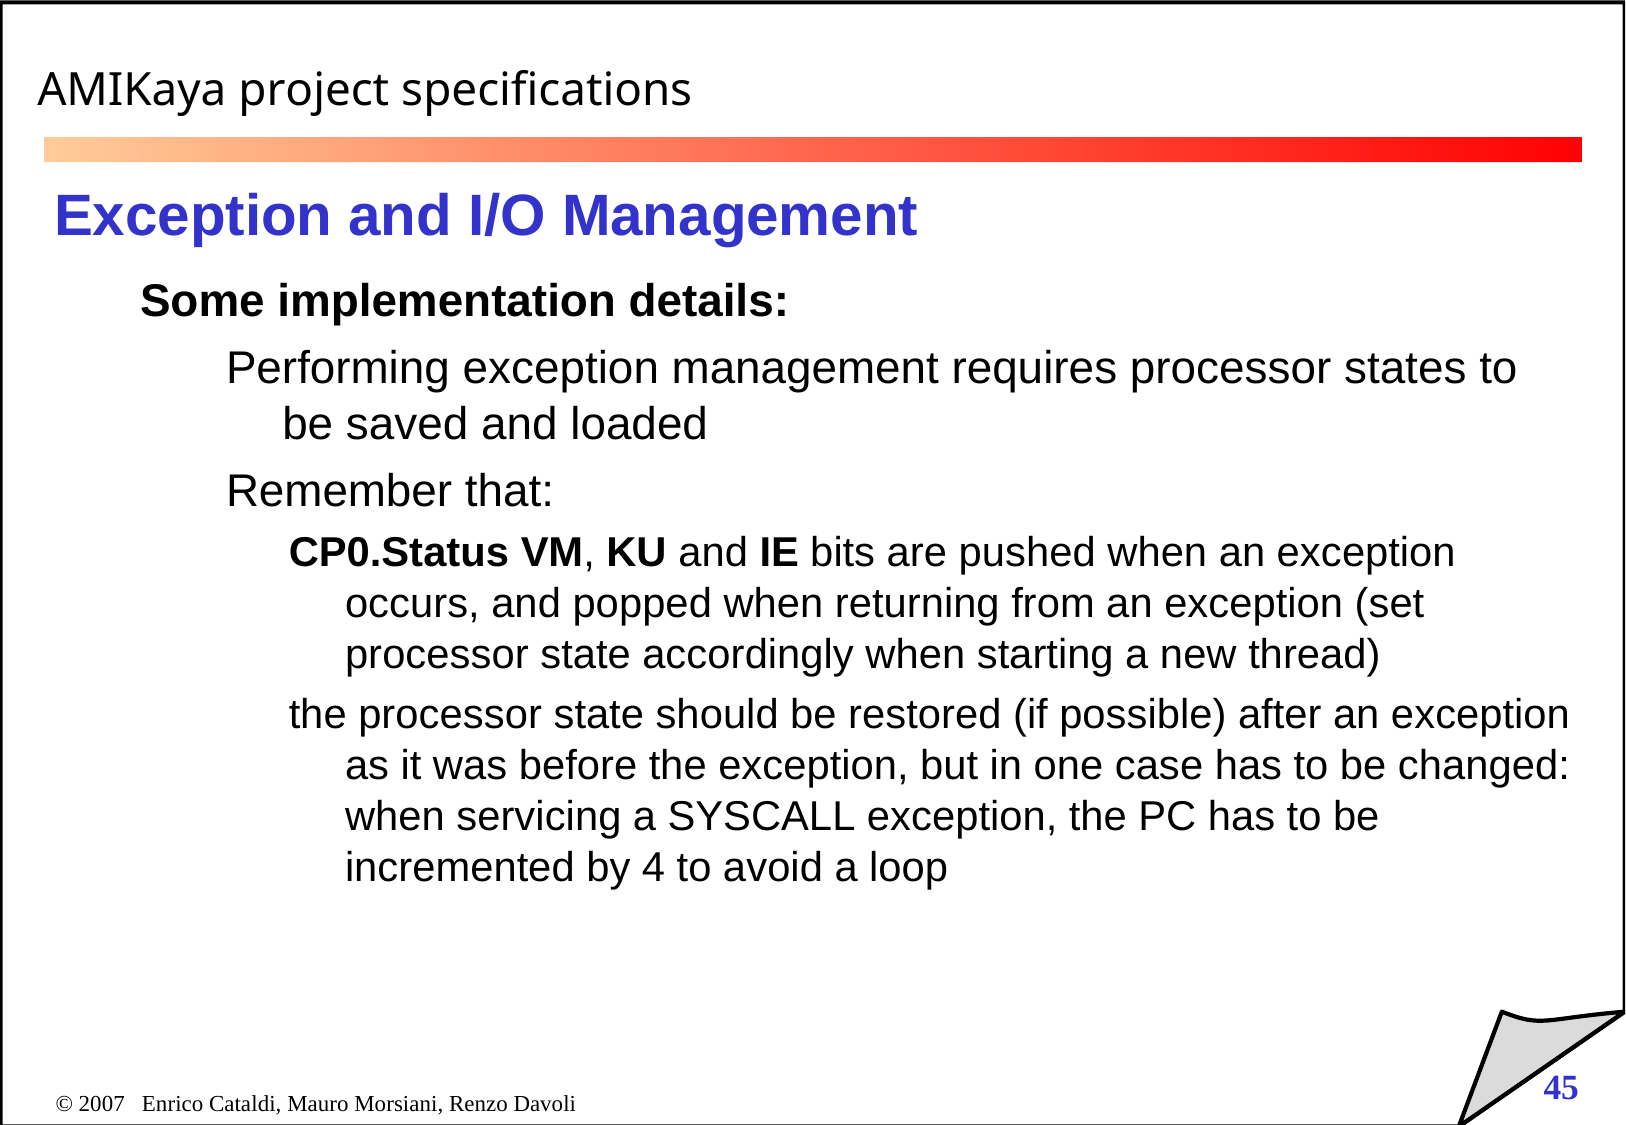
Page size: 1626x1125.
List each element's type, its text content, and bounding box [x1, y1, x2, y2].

list Exception and I/O Management Some implementation details: Performing exception management requires processor states to be saved and loaded Remember that: CP0.Status VM, KU and IE bits are pushed when an exception occurs, and popped when returning from an exception (set processor state accordingly when starting a new thread) the processor state should be restored (if possible) after an exception as it was before the exception, but in one case has to be changed: when servicing a SYSCALL exception, the PC has to be incremented by 4 to avoid a loop [54, 187, 1571, 1124]
title AMIKaya project specifications [37, 44, 1588, 131]
